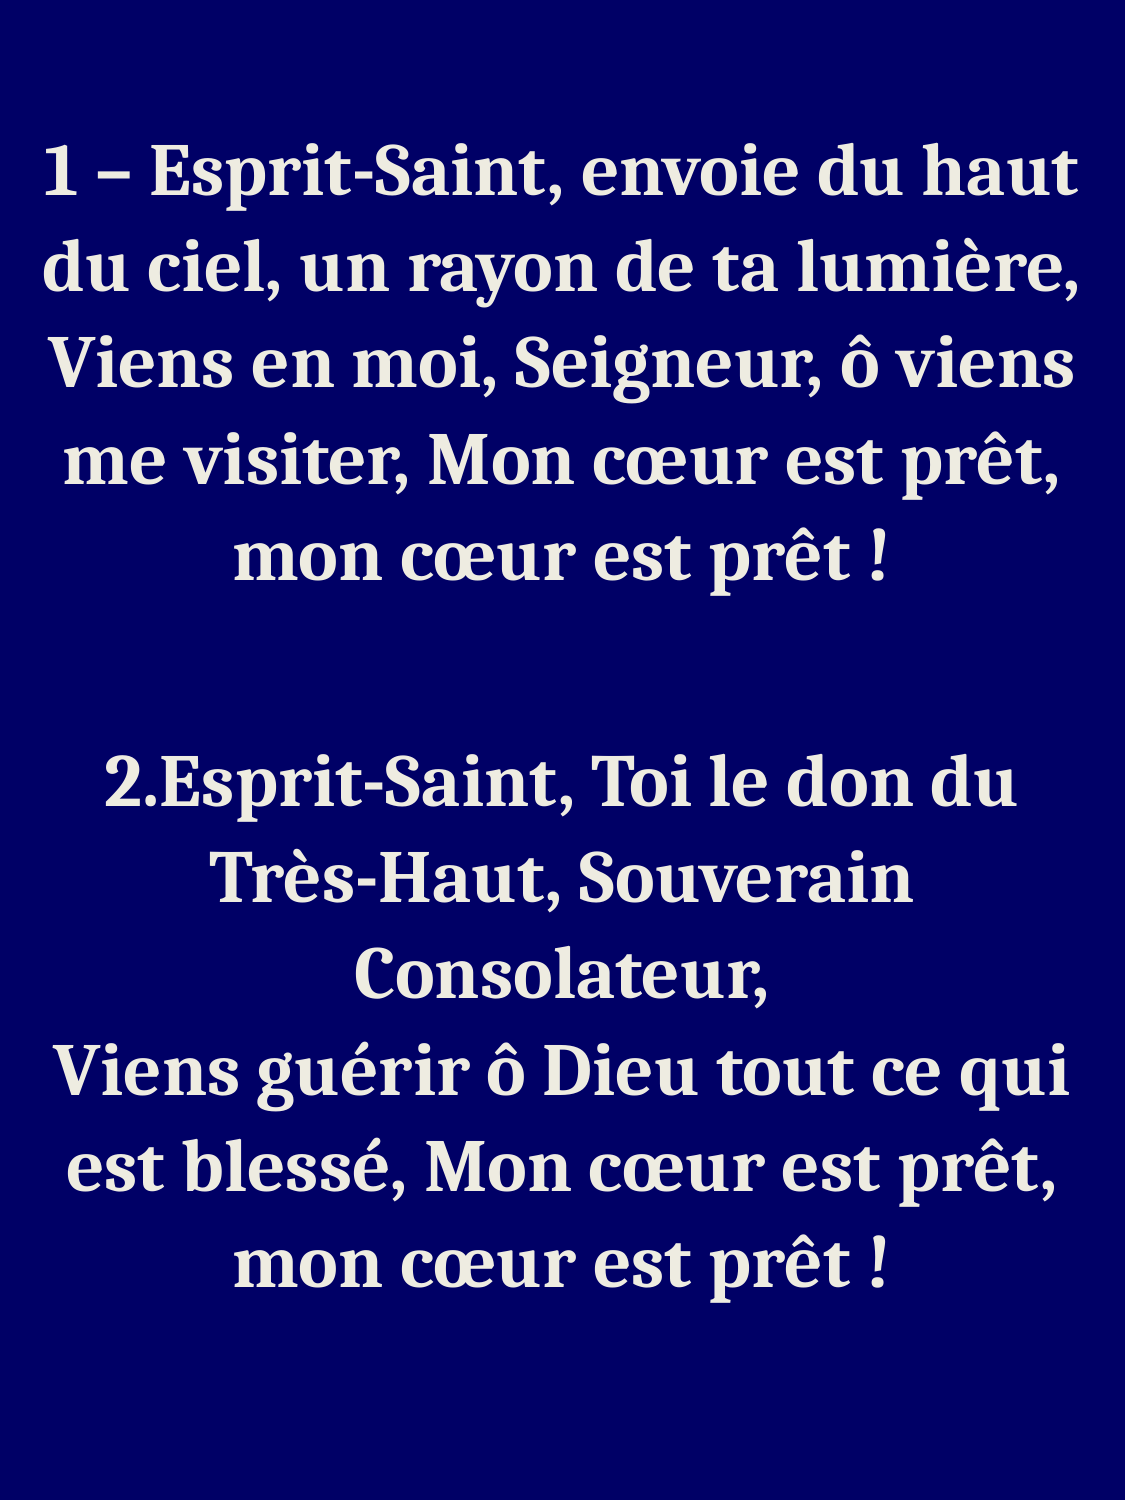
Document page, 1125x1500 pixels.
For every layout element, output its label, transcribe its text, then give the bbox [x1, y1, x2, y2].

text_box 1 – Esprit-Saint, envoie du haut du ciel, un rayon de ta lumière, Viens en moi, Seigneur, ô viens me visiter, Mon cœur est prêt, mon cœur est prêt ! 2.Esprit-Saint, Toi le don du Très-Haut, Souverain Consolateur, Viens guérir ô Dieu tout ce qui est blessé, Mon cœur est prêt, mon cœur est prêt ! [0, 0, 1125, 1419]
